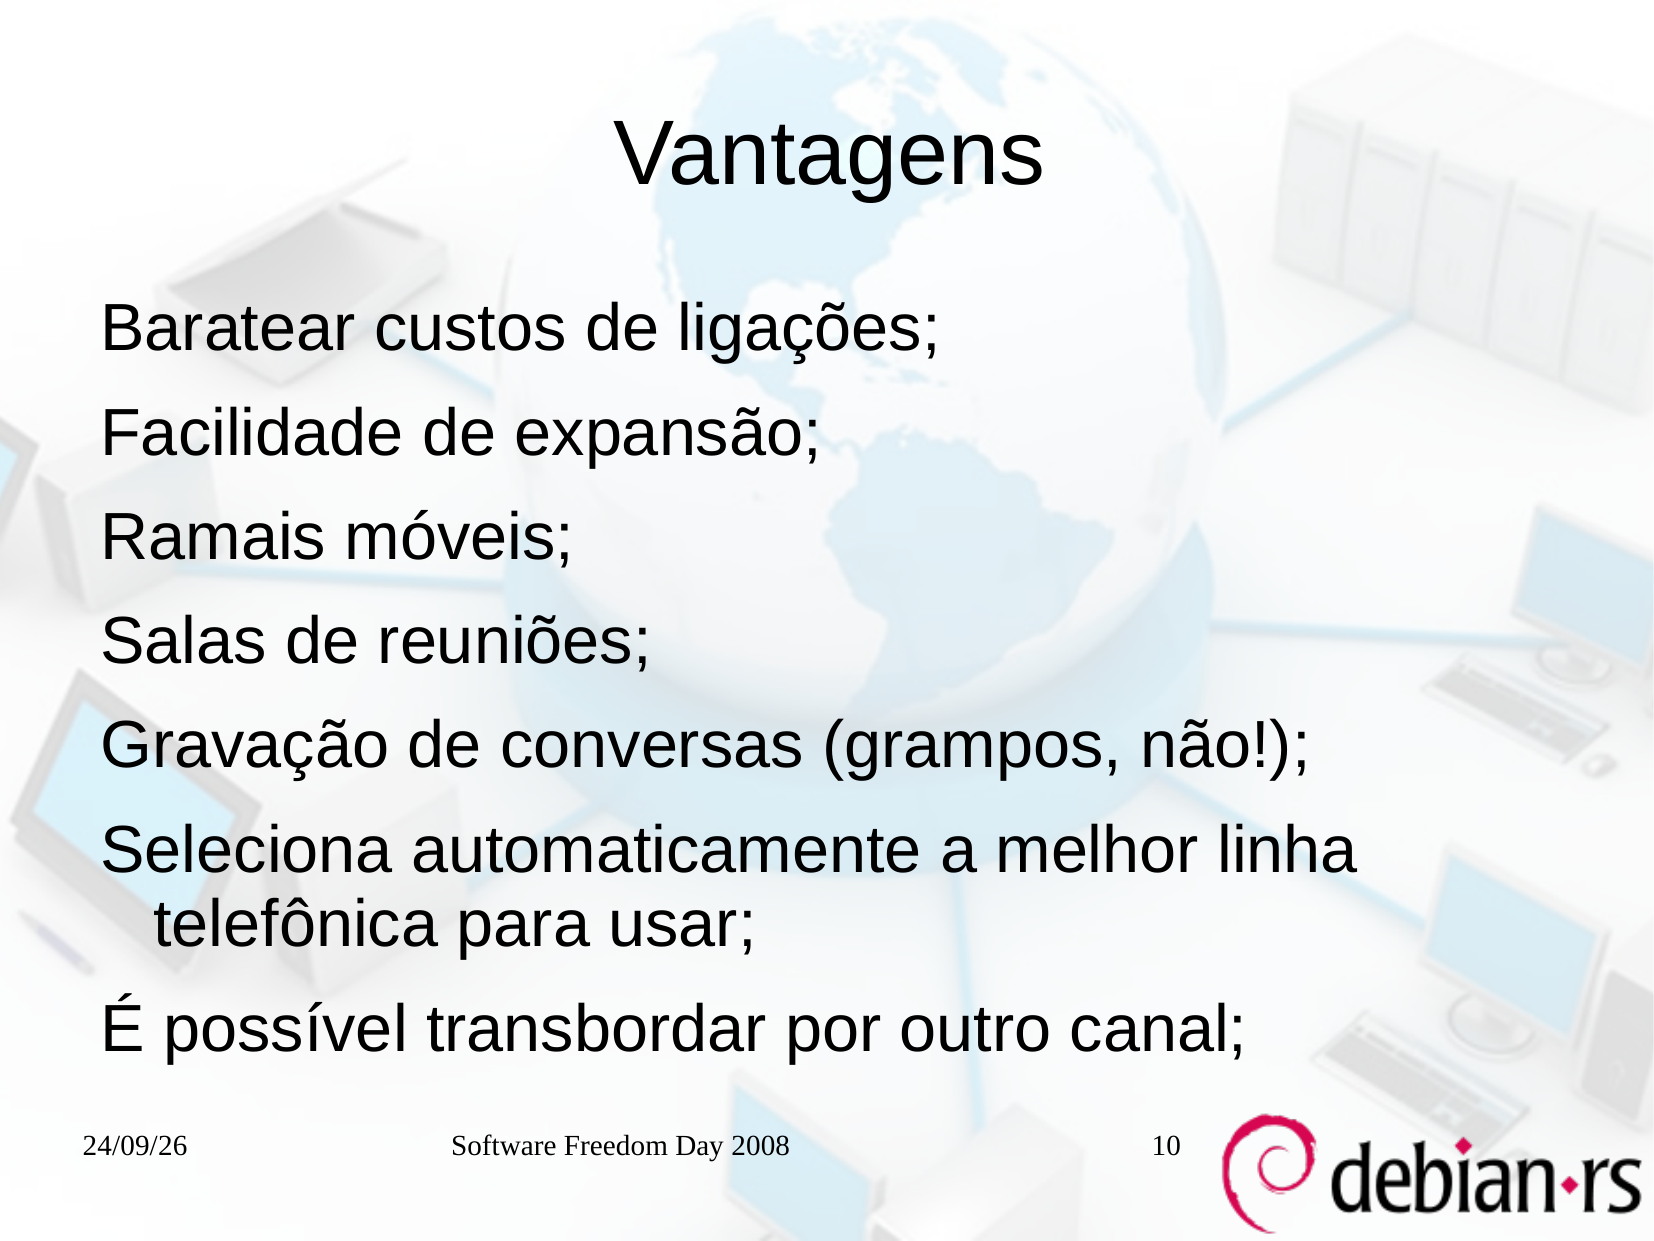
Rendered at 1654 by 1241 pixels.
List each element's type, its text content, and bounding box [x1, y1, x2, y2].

title Vantagens [88, 56, 1571, 250]
picture [0, 0, 1654, 1241]
list Baratear custos de ligações; Facilidade de expansão; Ramais móveis; Salas de reuniões; Gravação de conversas (grampos, não!); Seleciona automaticamente a melhor linha telefônica para usar; É possível transbordar por outro canal; [82, 290, 1571, 1094]
